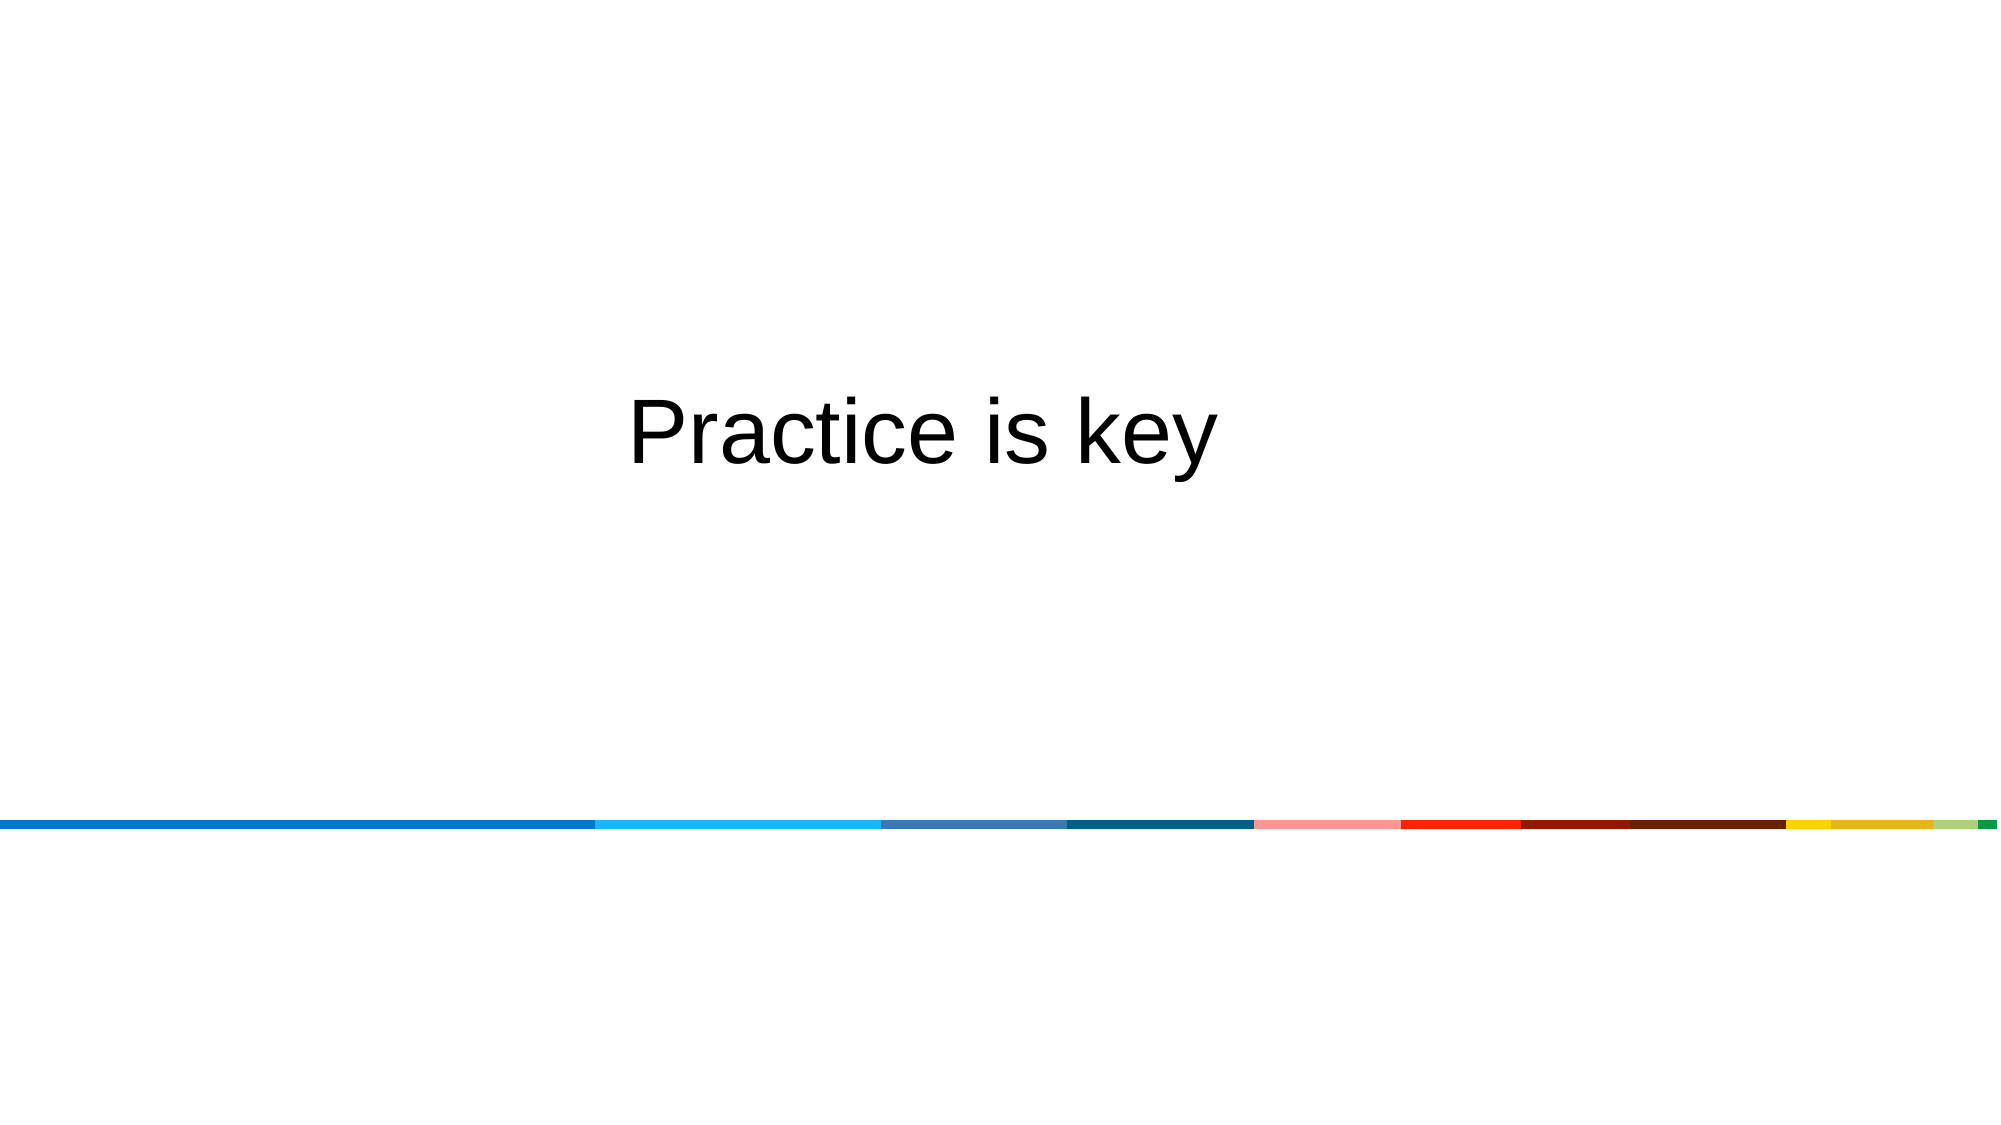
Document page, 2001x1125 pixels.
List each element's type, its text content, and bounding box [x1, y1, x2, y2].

text_box Practice is key [61, 324, 1787, 543]
text_box [0, 820, 1997, 829]
